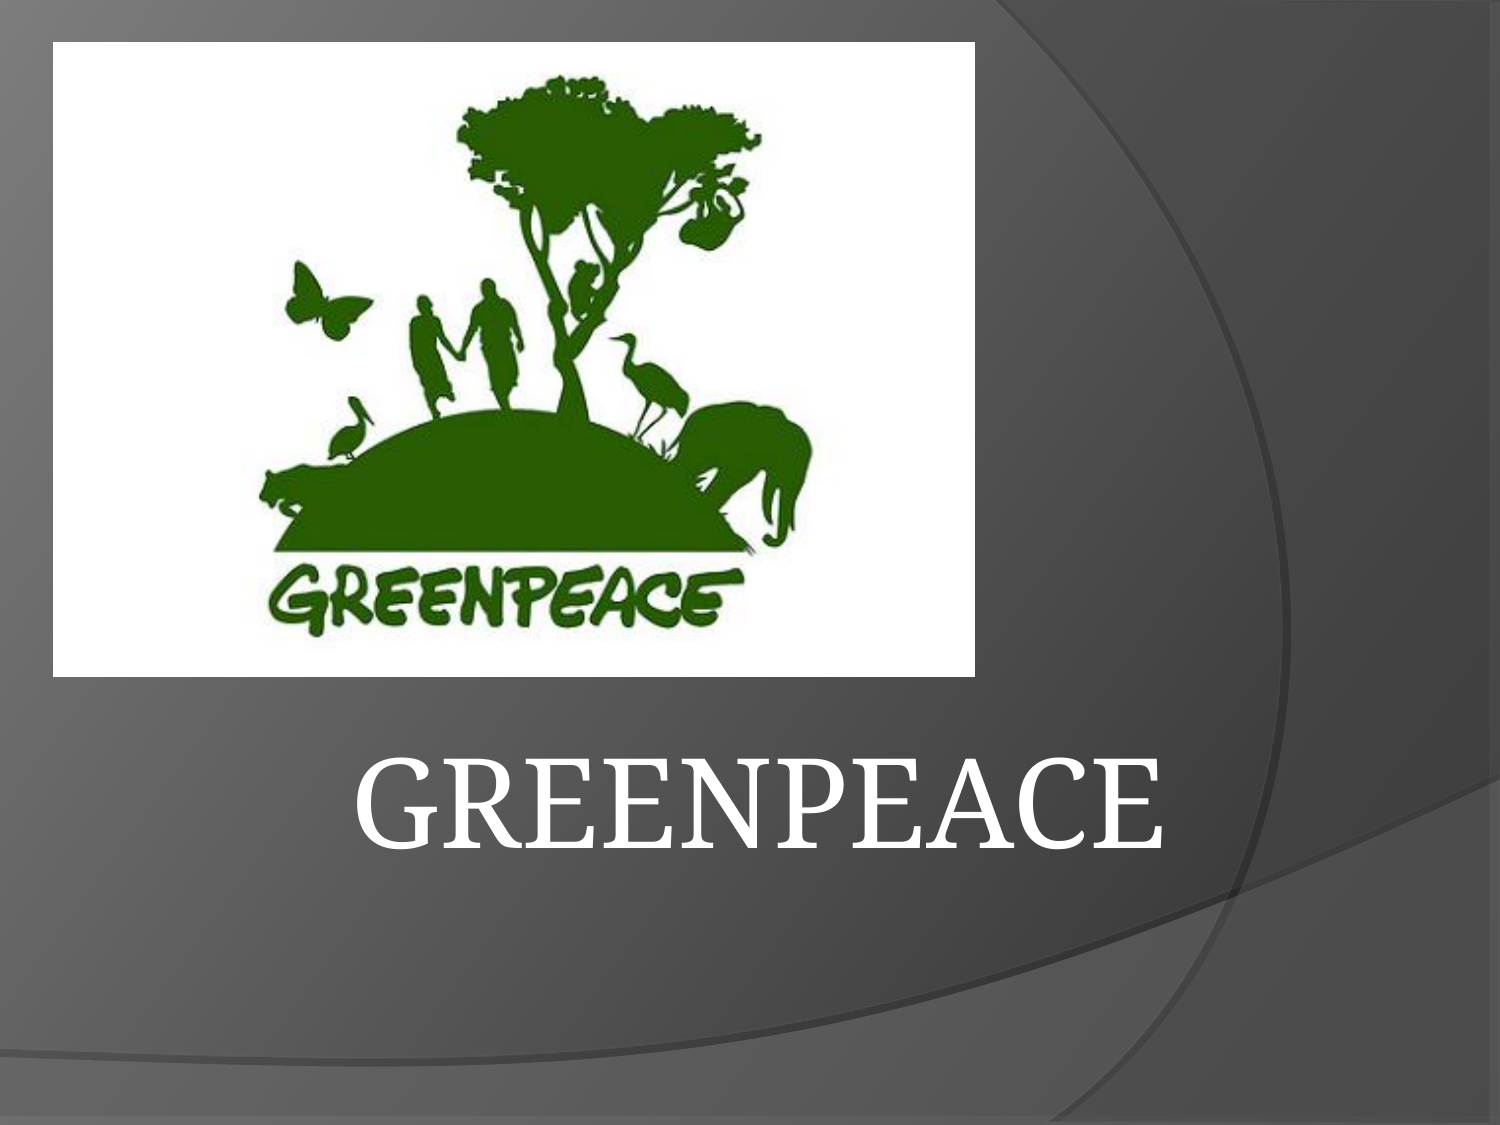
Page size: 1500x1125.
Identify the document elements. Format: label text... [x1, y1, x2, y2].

picture [53, 42, 975, 677]
title GREENPEACE [112, 716, 1176, 1094]
